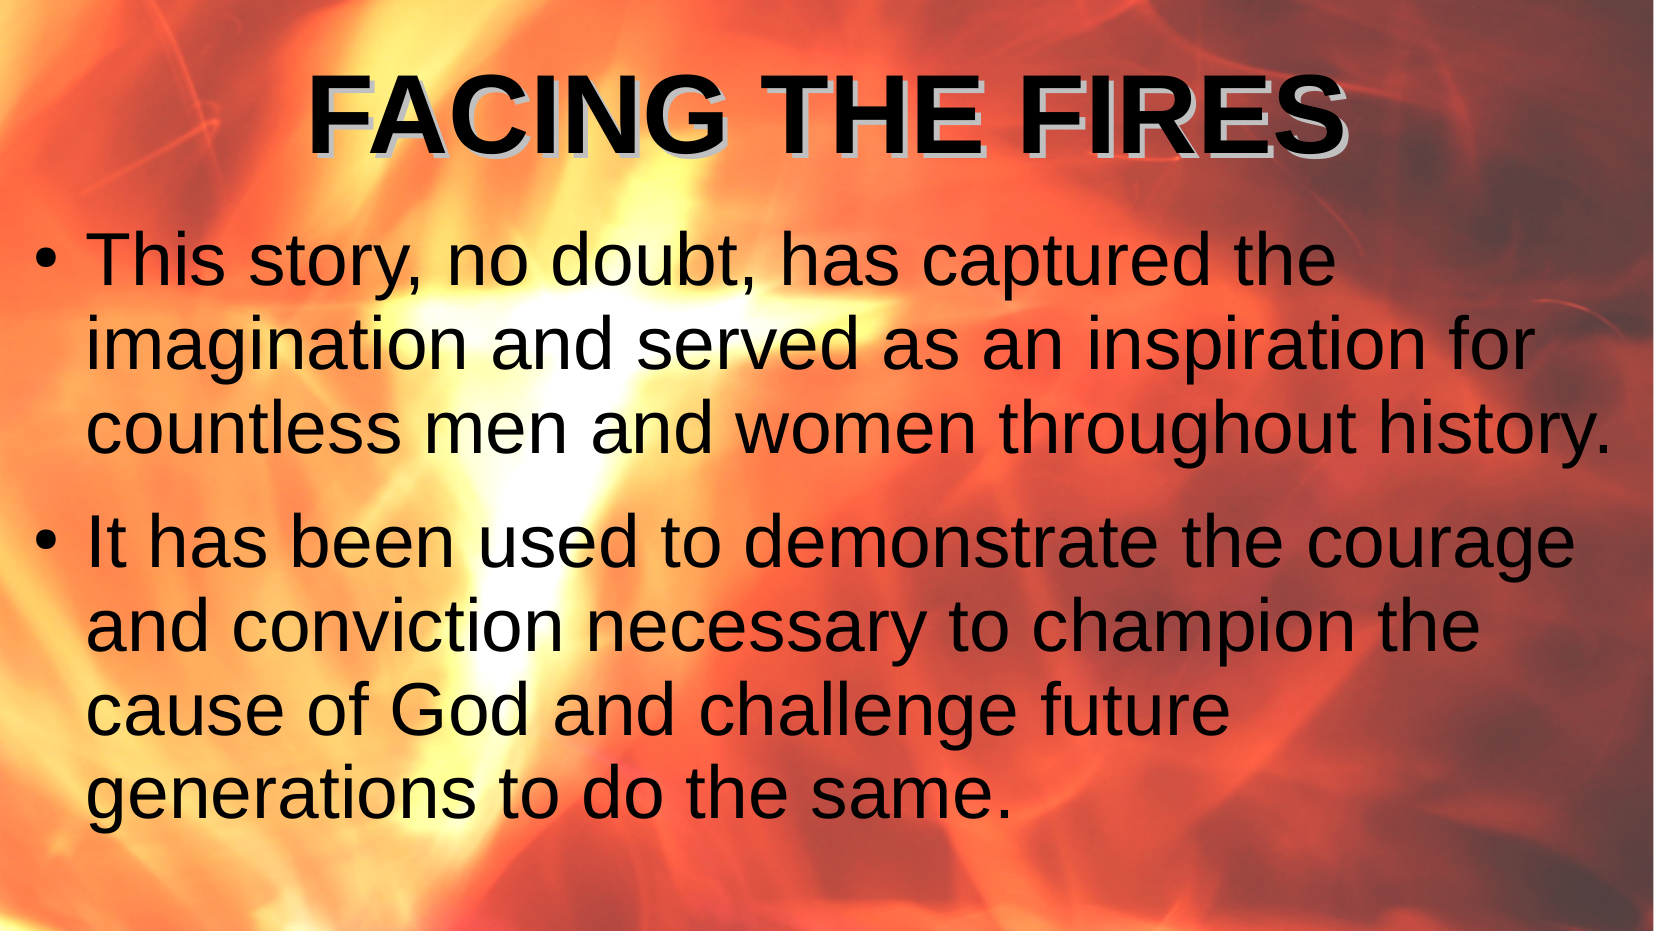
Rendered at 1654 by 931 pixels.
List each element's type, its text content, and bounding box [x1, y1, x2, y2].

list This story, no doubt, has captured the imagination and served as an inspiration for countless men and women throughout history. It has been used to demonstrate the courage and conviction necessary to champion the cause of God and challenge future generations to do the same. [15, 217, 1621, 901]
picture [0, 0, 1654, 931]
title FACING THE FIRES [82, 37, 1571, 193]
